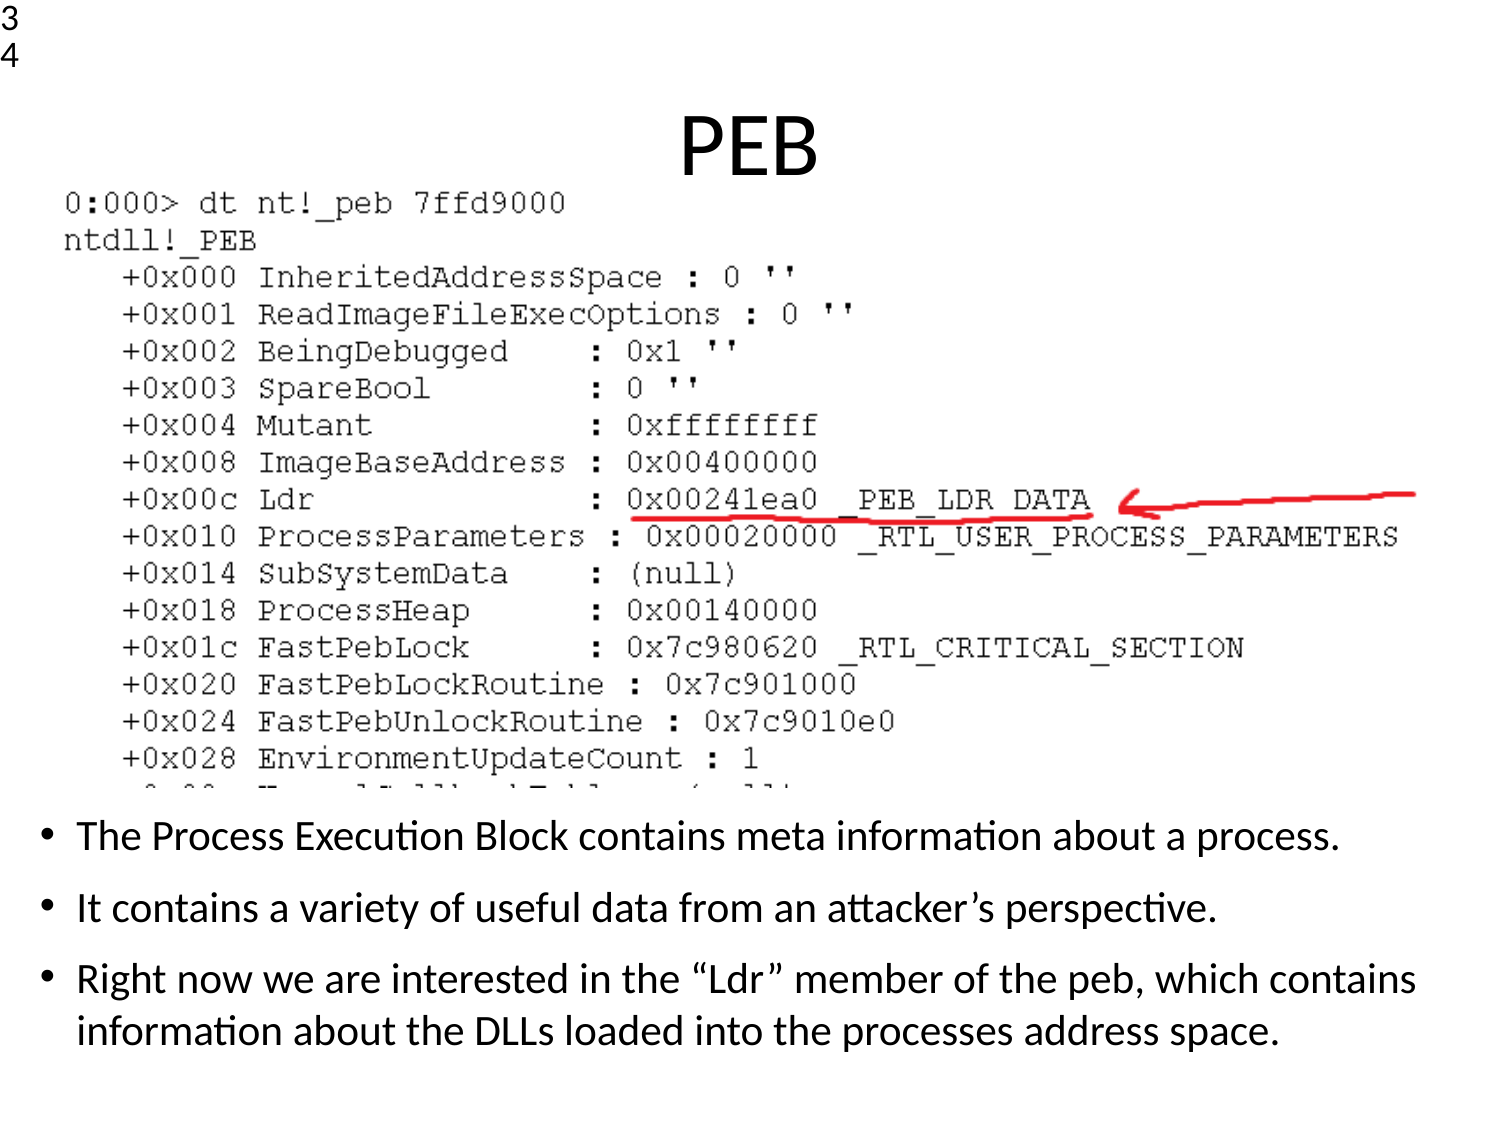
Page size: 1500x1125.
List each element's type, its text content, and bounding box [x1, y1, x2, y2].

title PEB [75, 45, 1425, 187]
picture [62, 187, 1434, 788]
list The Process Execution Block contains meta information about a process. It contains a variety of useful data from an attacker’s perspective. Right now we are interested in the “Ldr” member of the peb, which contains information about the DLLs loaded into the processes address space. [24, 800, 1475, 1100]
